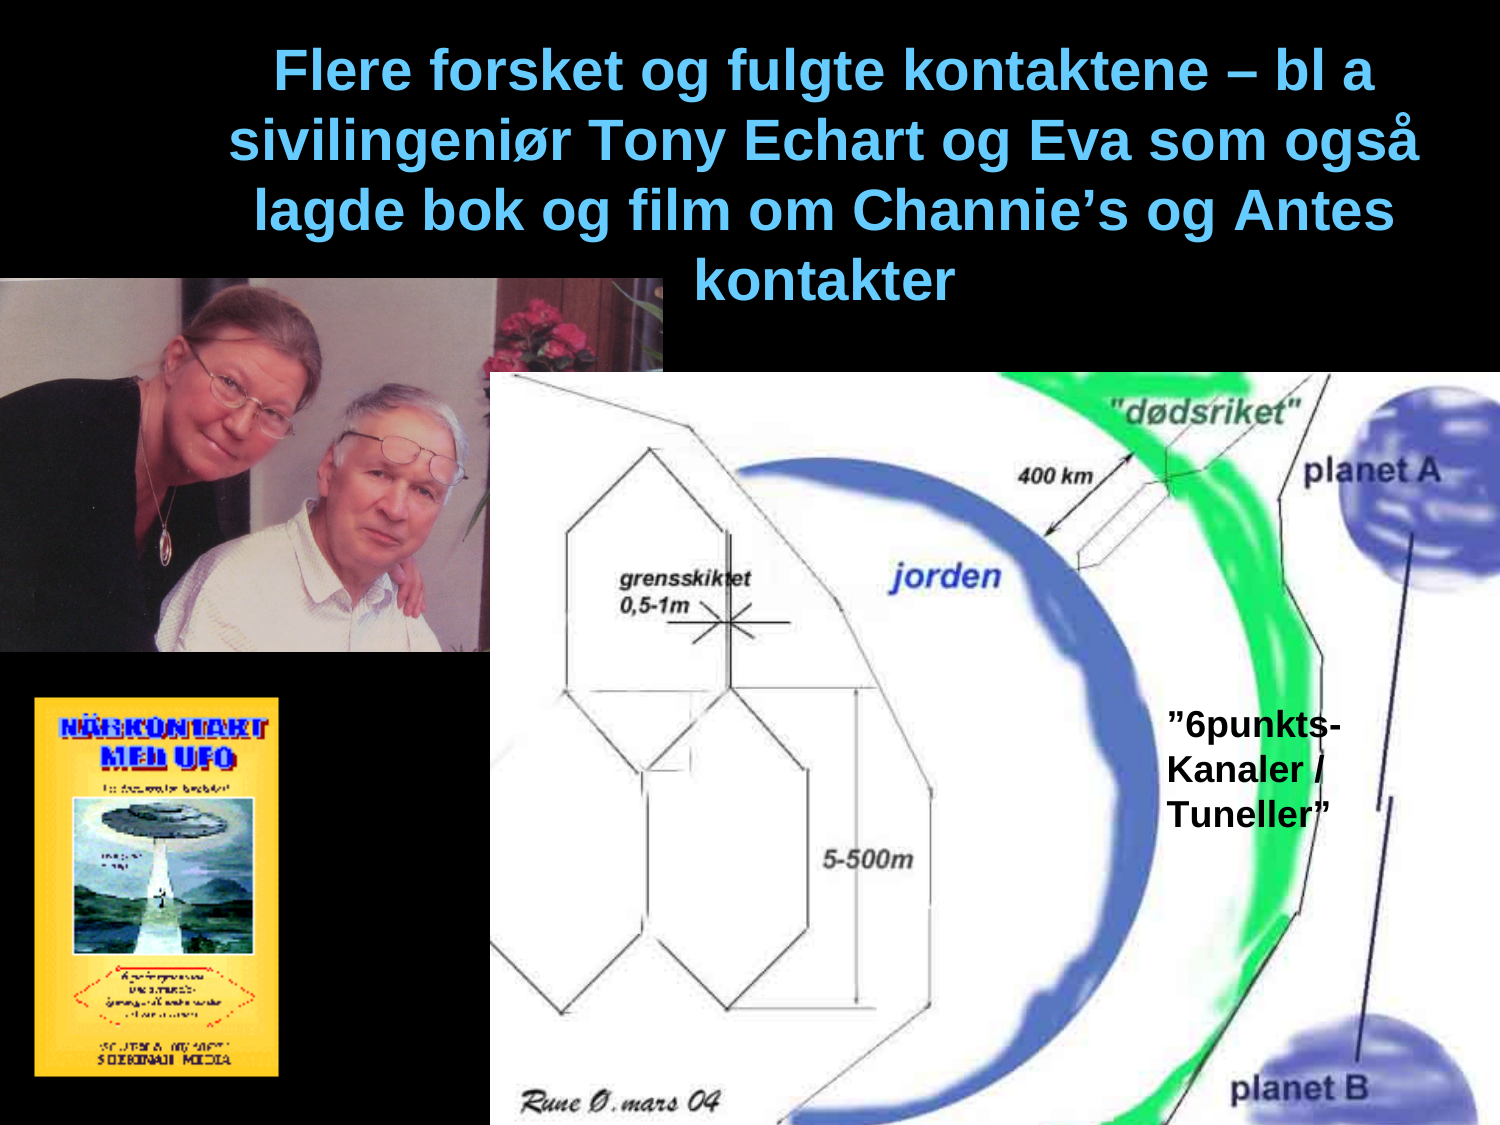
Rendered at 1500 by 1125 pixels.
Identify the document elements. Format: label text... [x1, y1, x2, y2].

picture [0, 278, 1500, 1125]
title Flere forsket og fulgte kontaktene – bl a sivilingeniør Tony Echart og Eva som også lagde bok og film om Channie’s og Antes kontakter [150, 78, 1500, 266]
picture [29, 692, 287, 1085]
text_box ”6punkts- Kanaler / Tuneller” [1151, 692, 1357, 843]
